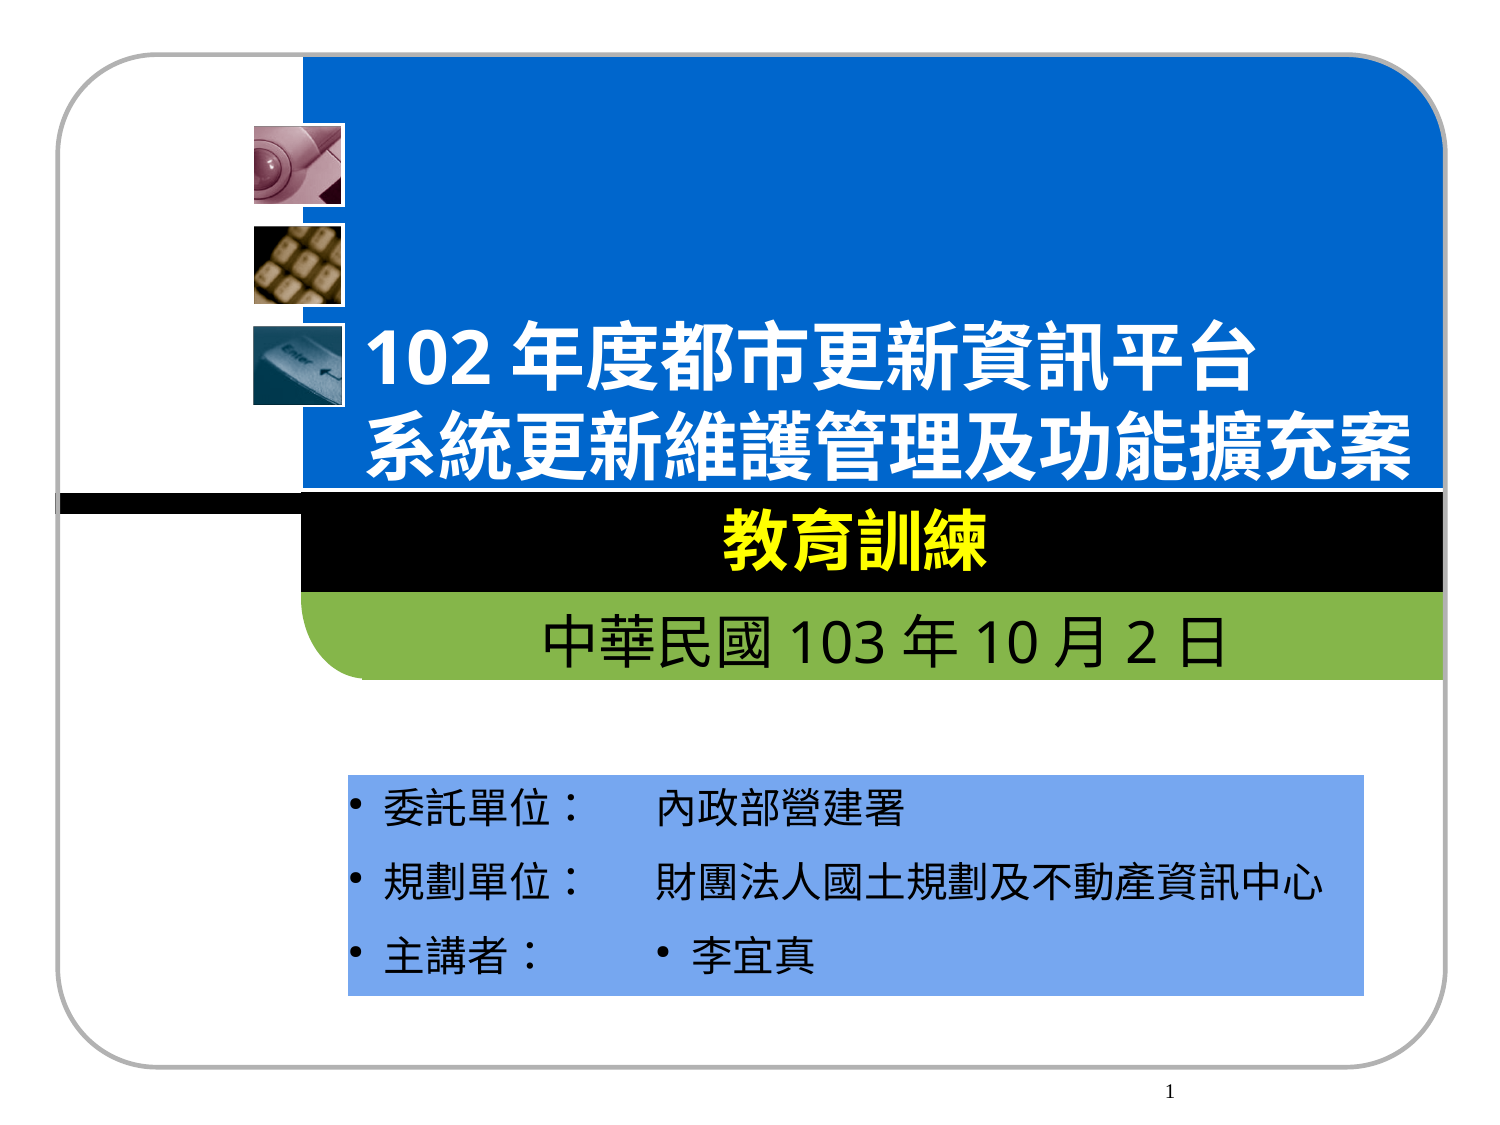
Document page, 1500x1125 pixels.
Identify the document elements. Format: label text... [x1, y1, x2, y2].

text_box [1149, 1070, 1500, 1125]
text_box 中華民國103年10月2日 [513, 597, 1258, 684]
text_box 教育訓練 [430, 491, 1282, 588]
table_cell 李宜真 [656, 923, 1364, 996]
picture [253, 126, 342, 205]
table_cell 規劃單位： [348, 849, 656, 923]
table_cell 財團法人國土規劃及不動產資訊中心 [656, 849, 1364, 923]
table_cell 主講者： [348, 923, 656, 996]
table_header 委託單位： [348, 775, 656, 849]
picture [253, 226, 342, 305]
text_box 102年度都市更新資訊平台 系統更新維護管理及功能擴充案 [348, 302, 1436, 500]
chart [253, 326, 342, 405]
table_header 內政部營建署 [656, 775, 1364, 849]
